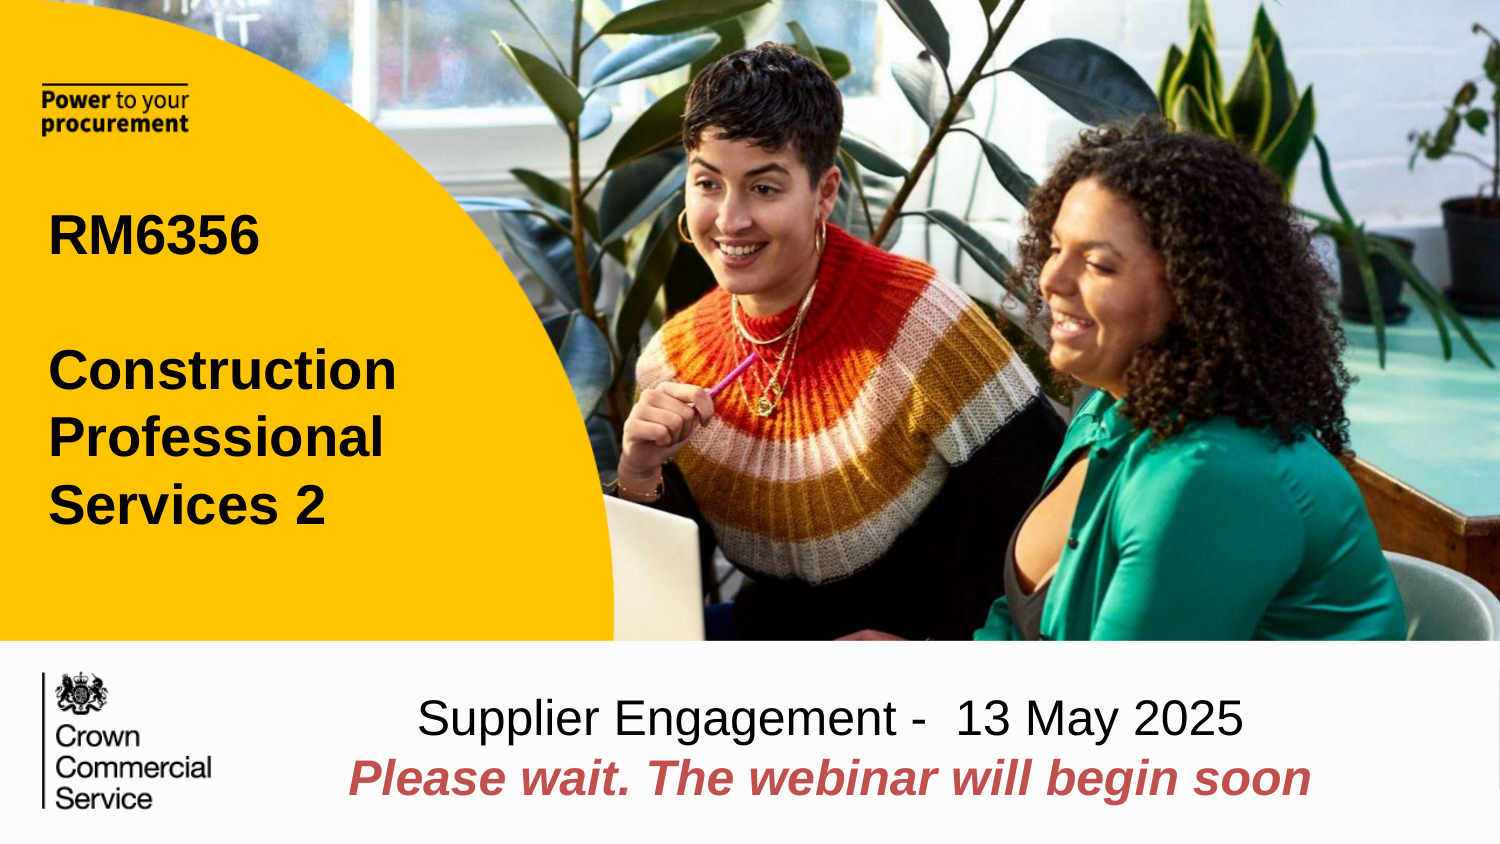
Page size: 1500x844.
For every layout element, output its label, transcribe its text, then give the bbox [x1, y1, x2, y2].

title RM6356 Construction Professional Services 2 [48, 198, 511, 432]
title Supplier Engagement - 13 May 2025 Please wait. The webinar will begin soon [286, 685, 1376, 790]
